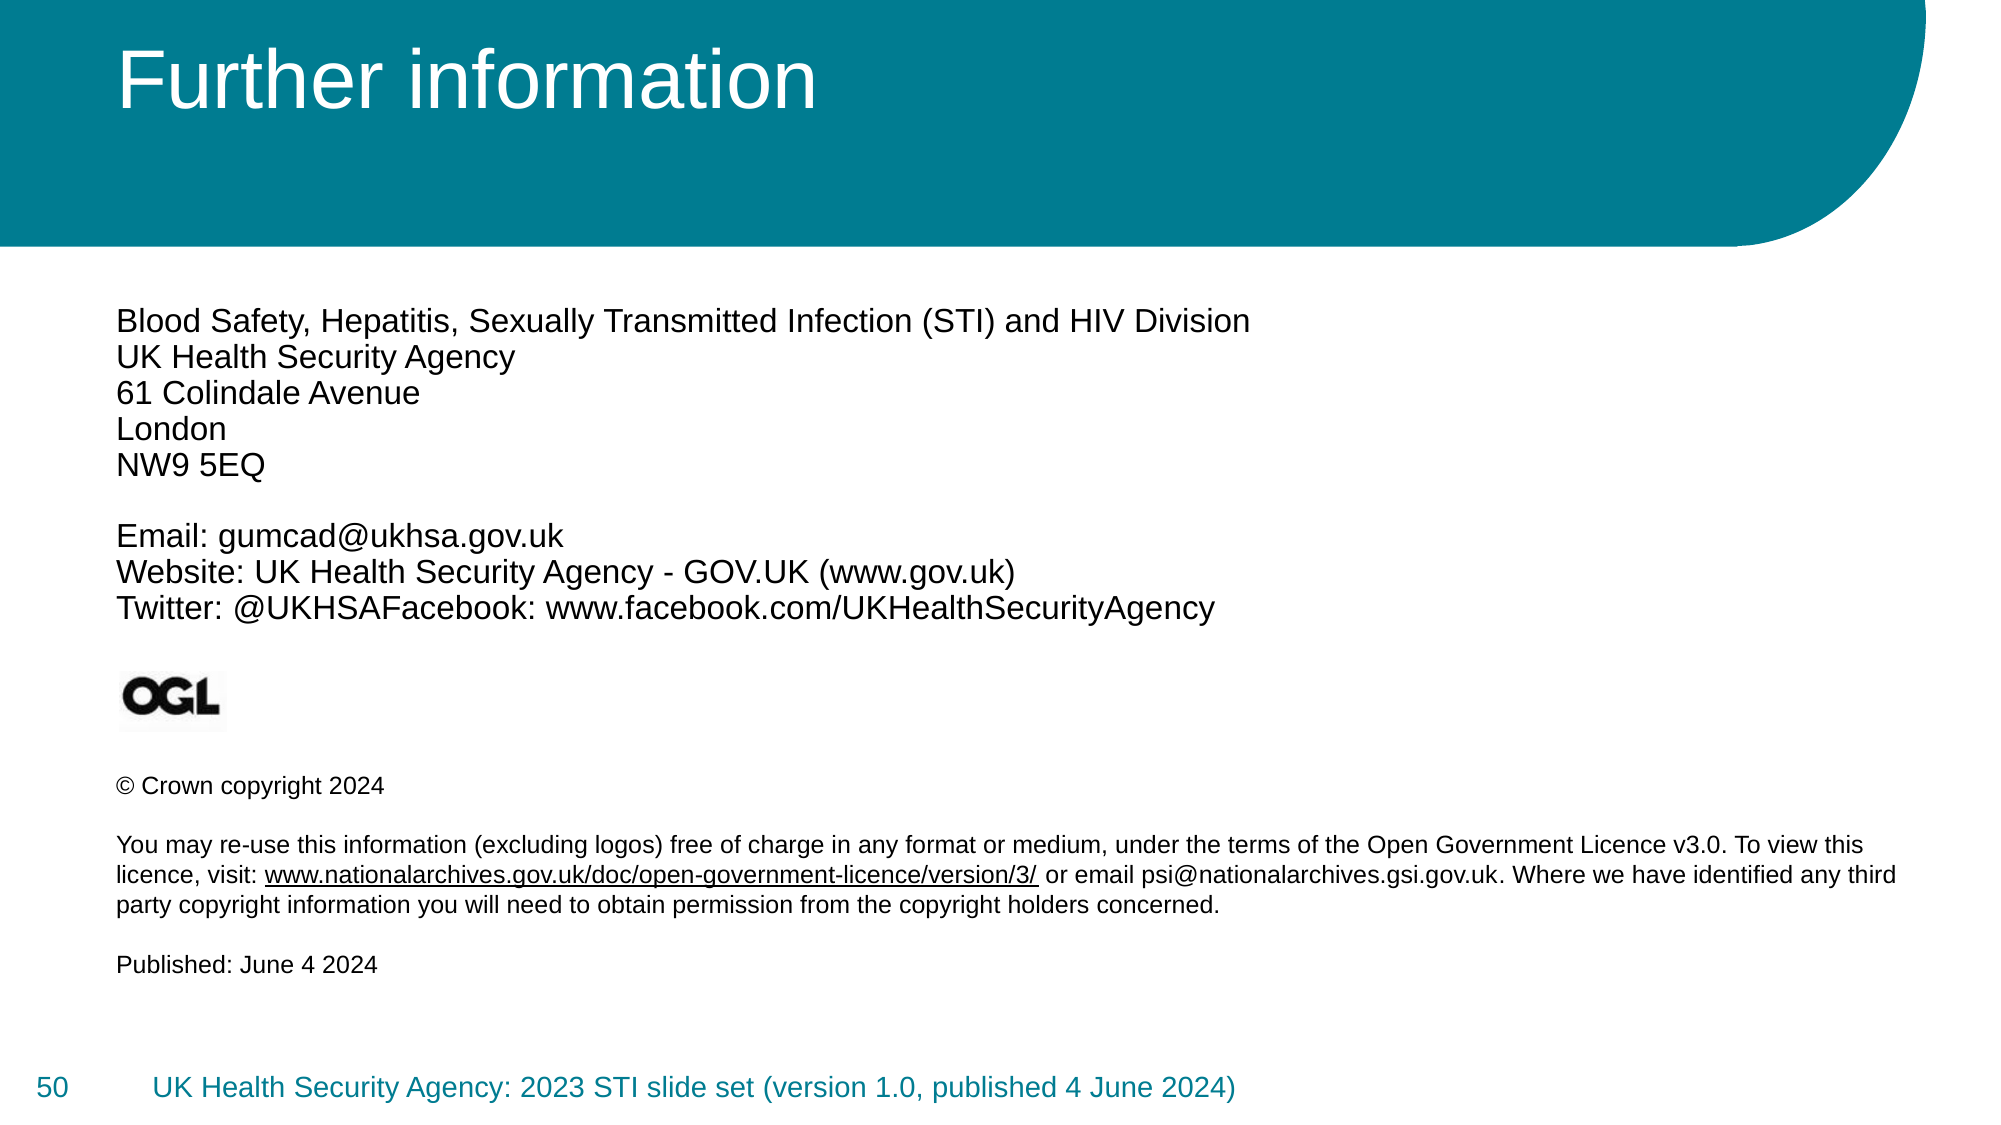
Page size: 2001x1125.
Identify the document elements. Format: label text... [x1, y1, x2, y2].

title Further information [101, 29, 1747, 189]
text_box UK Health Security Agency: 2023 STI slide set (version 1.0, published 4 June 2024) [137, 1056, 1780, 1116]
text_box [21, 1056, 120, 1117]
picture [119, 671, 227, 731]
list Blood Safety, Hepatitis, Sexually Transmitted Infection (STI) and HIV Division UK Health Security Agency 61 Colindale Avenue London NW9 5EQ Email: gumcad@ukhsa.gov.uk Website: UK Health Security Agency - GOV.UK (www.gov.uk) Twitter: @UKHSA Facebook: www.facebook.com/UKHealthSecurityAgency [101, 296, 1418, 731]
text_box © Crown copyright 2024 You may re-use this information (excluding logos) free of charge in any format or medium, under the terms of the Open Government Licence v3.0. To view this licence, visit: www.nationalarchives.gov.uk/doc/open-government-licence/version/3/ or email psi@nationalarchives.gsi.gov.uk. Where we have identified any third party copyright information you will need to obtain permission from the copyright holders concerned. Published: June 4 2024 [101, 731, 1930, 1020]
